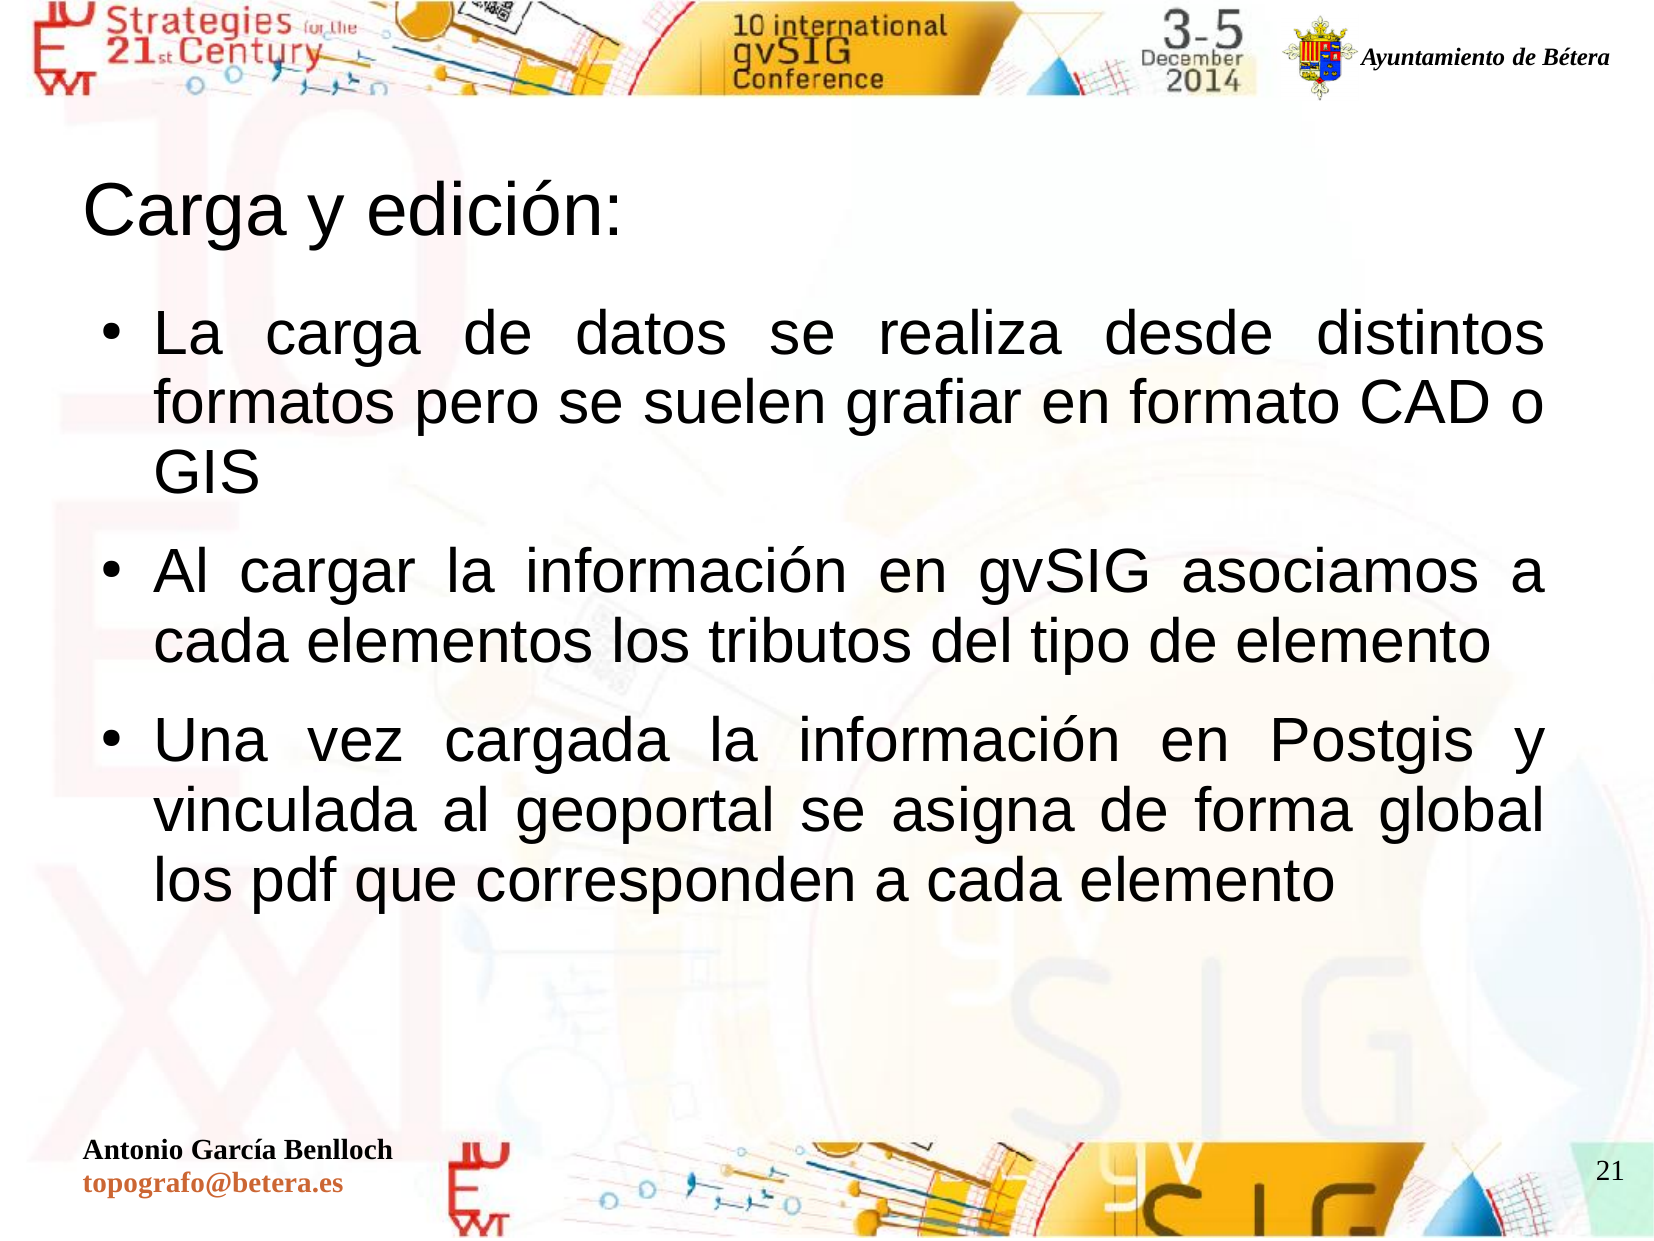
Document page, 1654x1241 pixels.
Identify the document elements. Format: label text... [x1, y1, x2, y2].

picture [2, 0, 1654, 1238]
title Captura de datos: [82, 297, 1548, 314]
